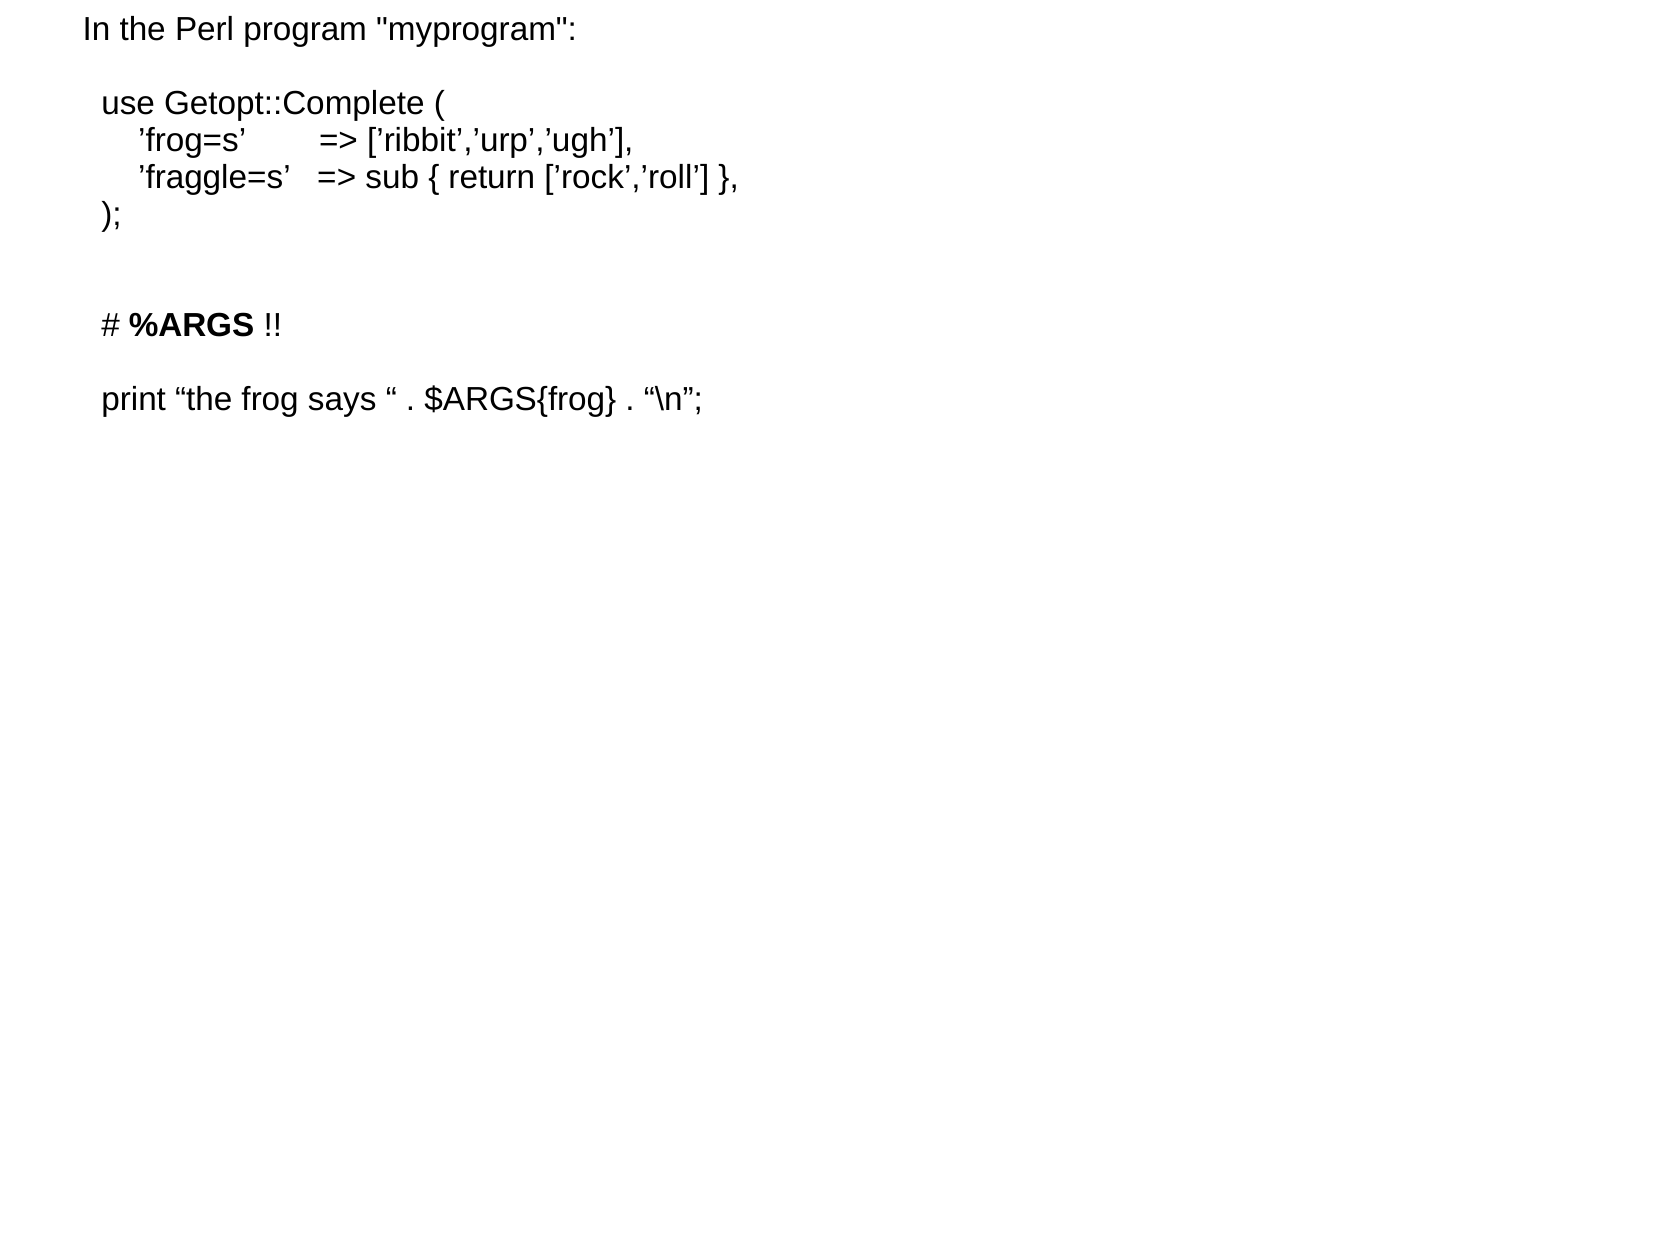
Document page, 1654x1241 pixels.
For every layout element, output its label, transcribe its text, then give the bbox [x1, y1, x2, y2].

subtitle In the Perl program "myprogram": use Getopt::Complete ( ’frog=s’ => [’ribbit’,’urp’,’ugh’], ’fraggle=s’ => sub { return [’rock’,’roll’] }, ); # %ARGS !! print “the frog says “ . $ARGS{frog} . “\n”; [82, 10, 1571, 1070]
